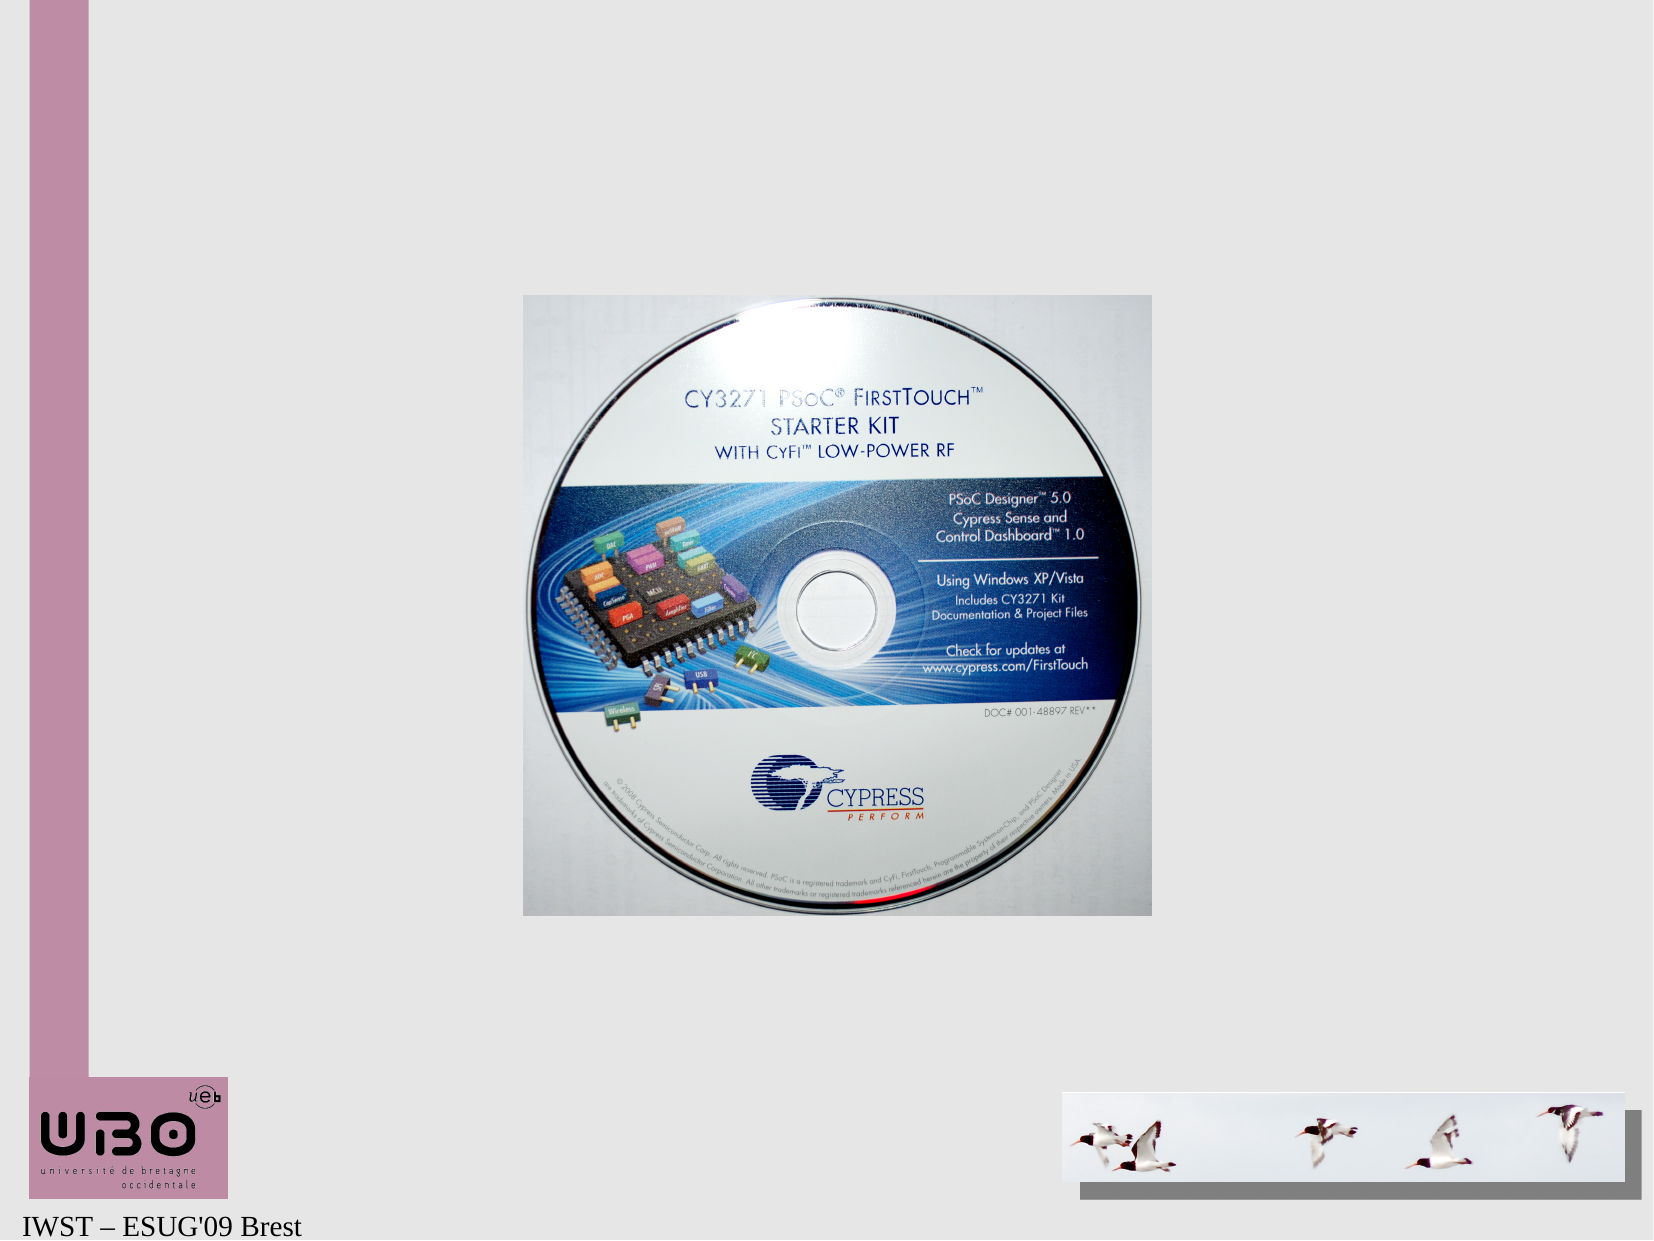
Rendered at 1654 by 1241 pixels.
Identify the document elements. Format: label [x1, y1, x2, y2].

picture [523, 295, 1152, 916]
picture [29, 1077, 228, 1199]
picture [1062, 1092, 1625, 1182]
